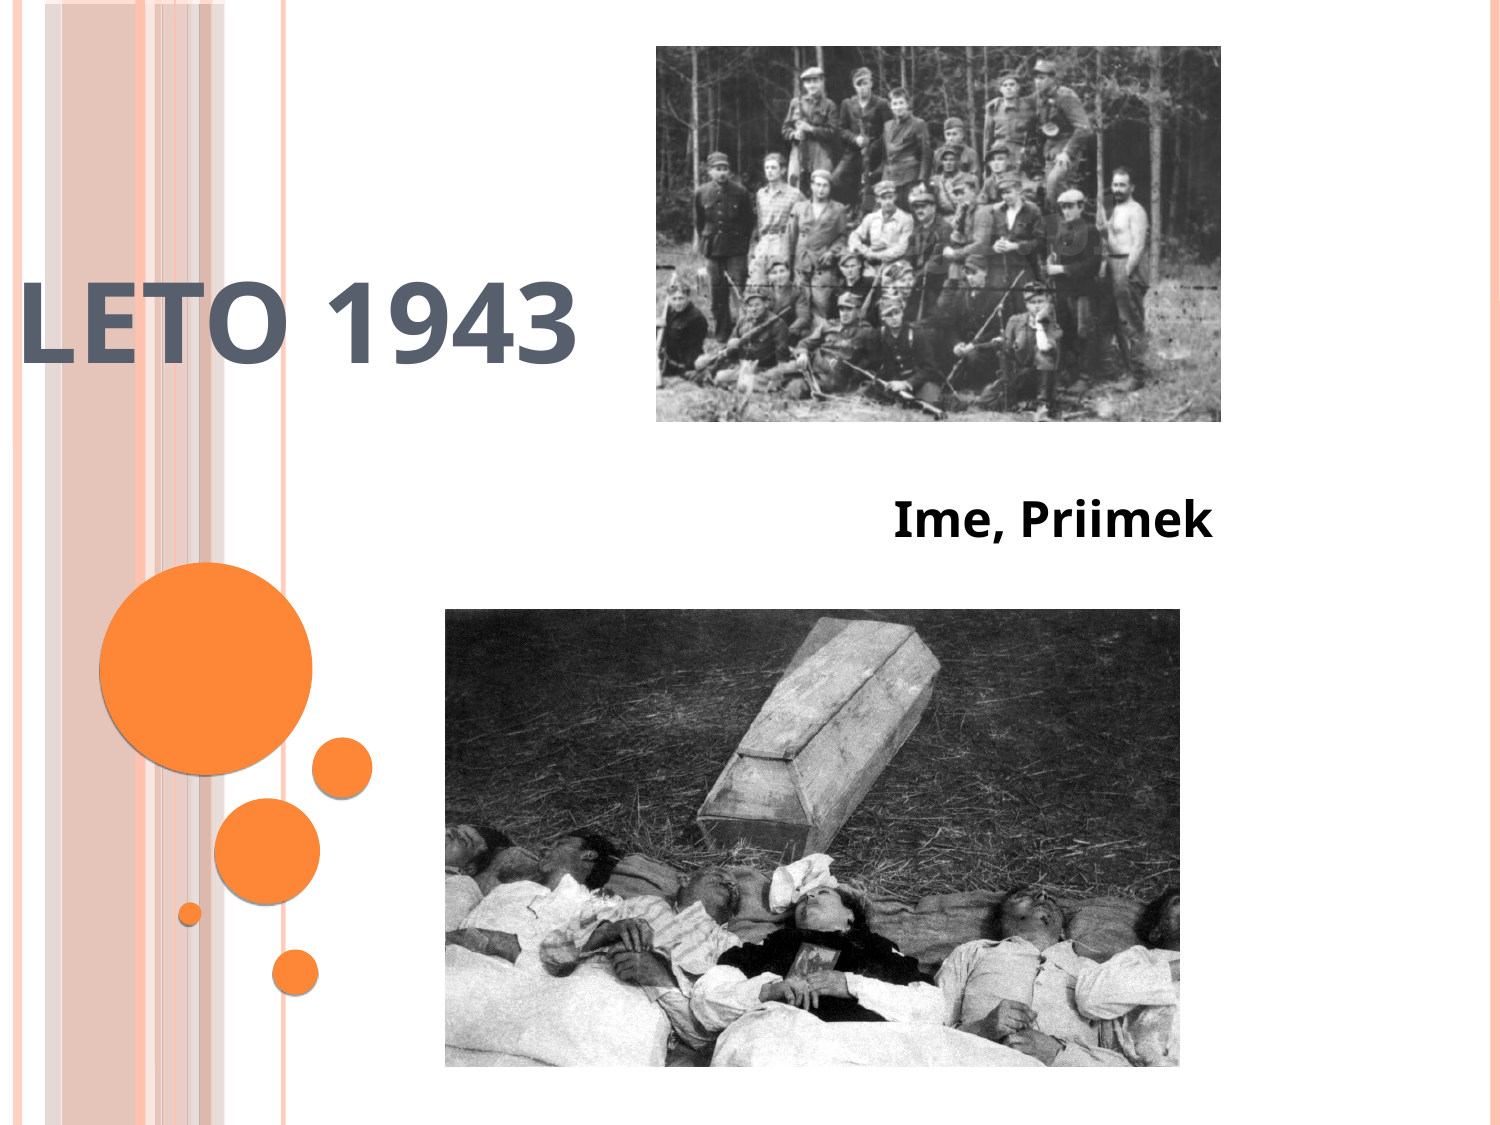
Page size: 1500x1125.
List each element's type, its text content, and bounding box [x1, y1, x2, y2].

subtitle Ime, Priimek [878, 480, 1454, 575]
title Leto 1943 [0, 152, 656, 394]
picture [445, 609, 1180, 1067]
picture [656, 46, 1221, 422]
